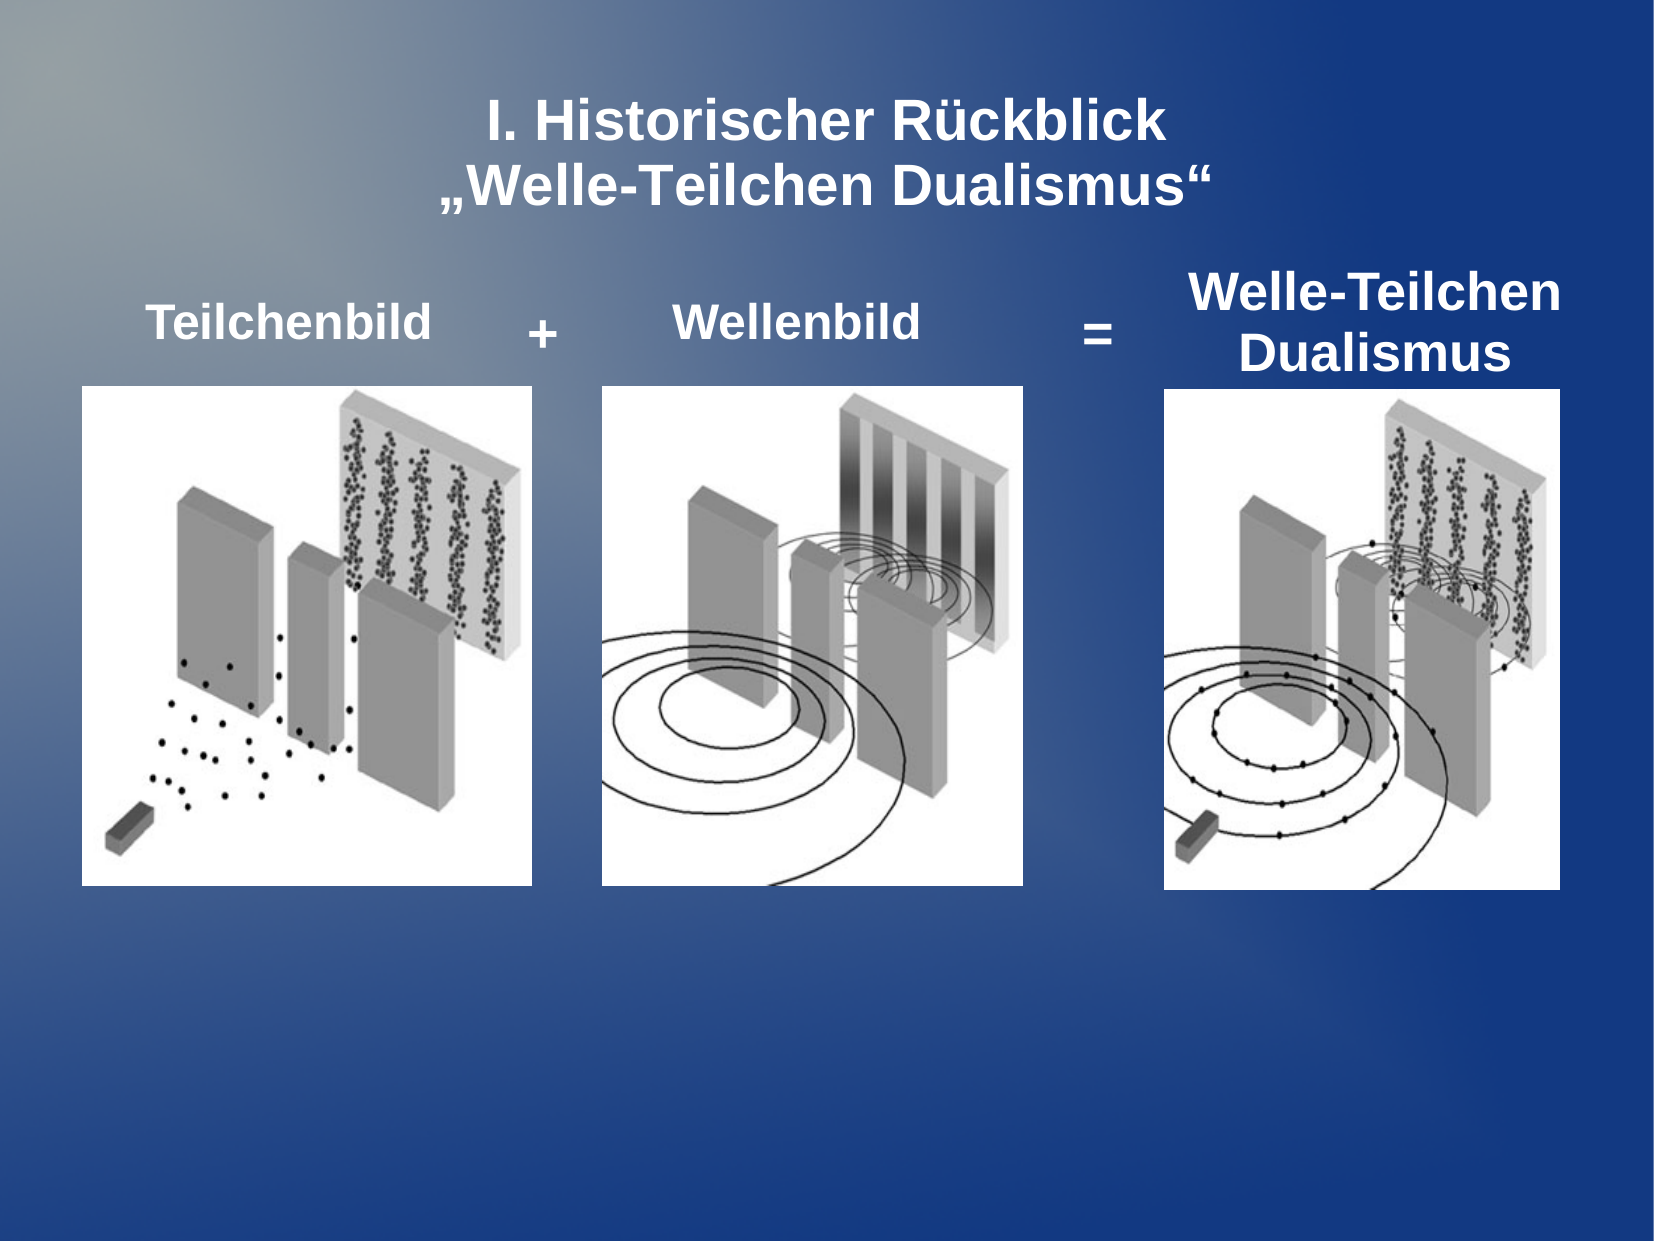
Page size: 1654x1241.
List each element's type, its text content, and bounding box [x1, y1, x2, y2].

text_box = [1051, 301, 1146, 367]
picture [0, 0, 1654, 1241]
title I. Historischer Rückblick „Welle-Teilchen Dualismus“ [82, 49, 1571, 257]
text_box Welle-Teilchen Dualismus [1263, 289, 1489, 355]
text_box + [496, 301, 591, 367]
text_box Wellenbild [590, 290, 1004, 355]
text_box Teilchenbild [82, 290, 497, 355]
